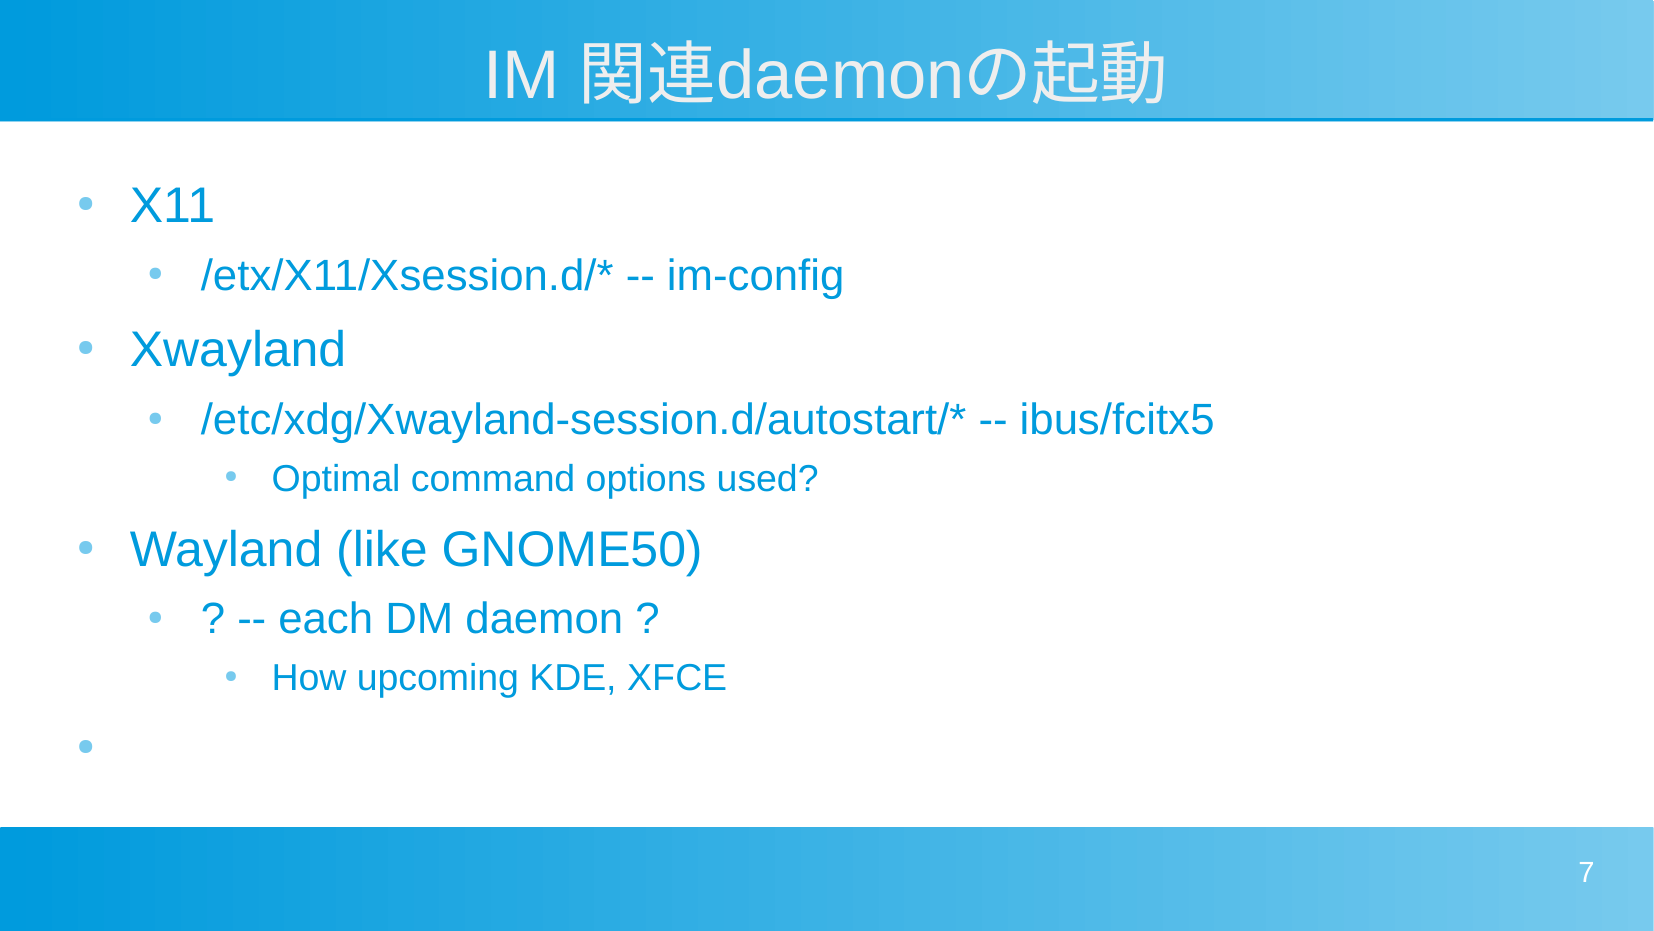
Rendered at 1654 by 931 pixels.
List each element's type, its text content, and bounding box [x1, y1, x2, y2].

list X11 /etx/X11/Xsession.d/* -- im-config Xwayland /etc/xdg/Xwayland-session.d/autostart/* -- ibus/fcitx5 Optimal command options used? Wayland (like GNOME50) ? -- each DM daemon ? How upcoming KDE, XFCE [59, 177, 1595, 768]
title IM 関連daemonの起動 [59, 18, 1595, 119]
